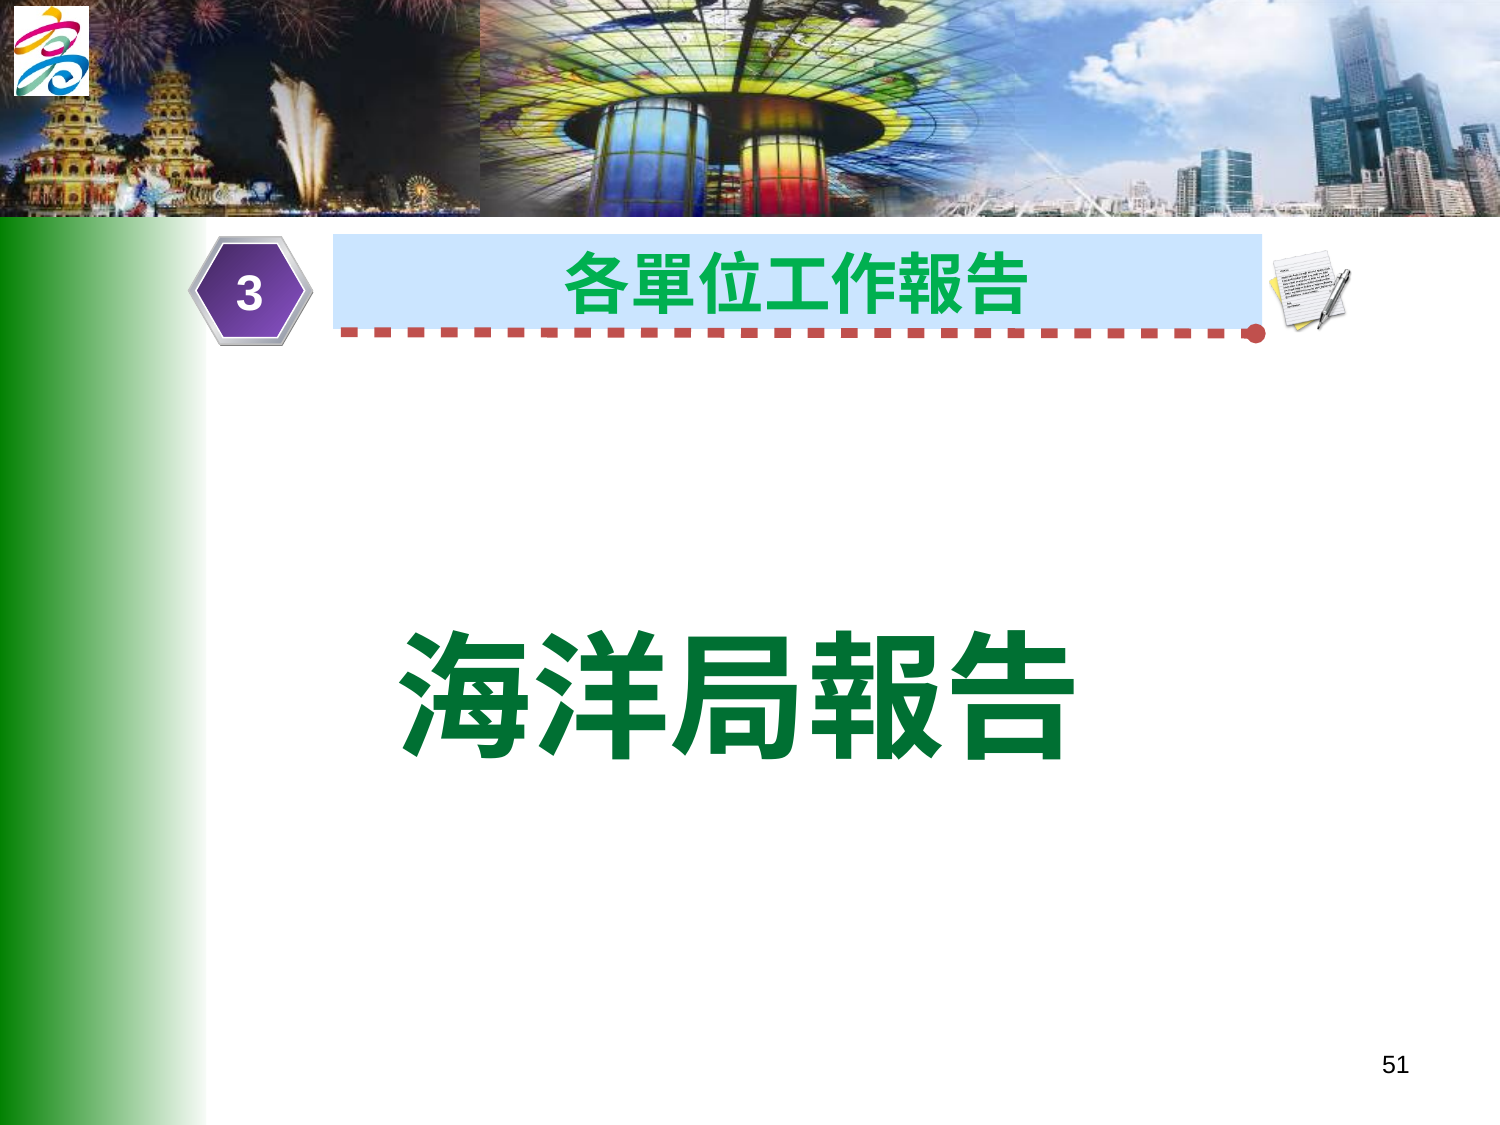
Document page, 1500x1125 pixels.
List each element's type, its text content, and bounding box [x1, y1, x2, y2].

text_box [188, 236, 314, 346]
picture [0, 0, 1500, 217]
picture [1268, 249, 1352, 333]
text_box 3 [220, 253, 279, 328]
title 海洋局報告 [88, 385, 1388, 1000]
text_box 各單位工作報告 [333, 234, 1263, 329]
slide_number <編號> [1352, 1024, 1425, 1103]
